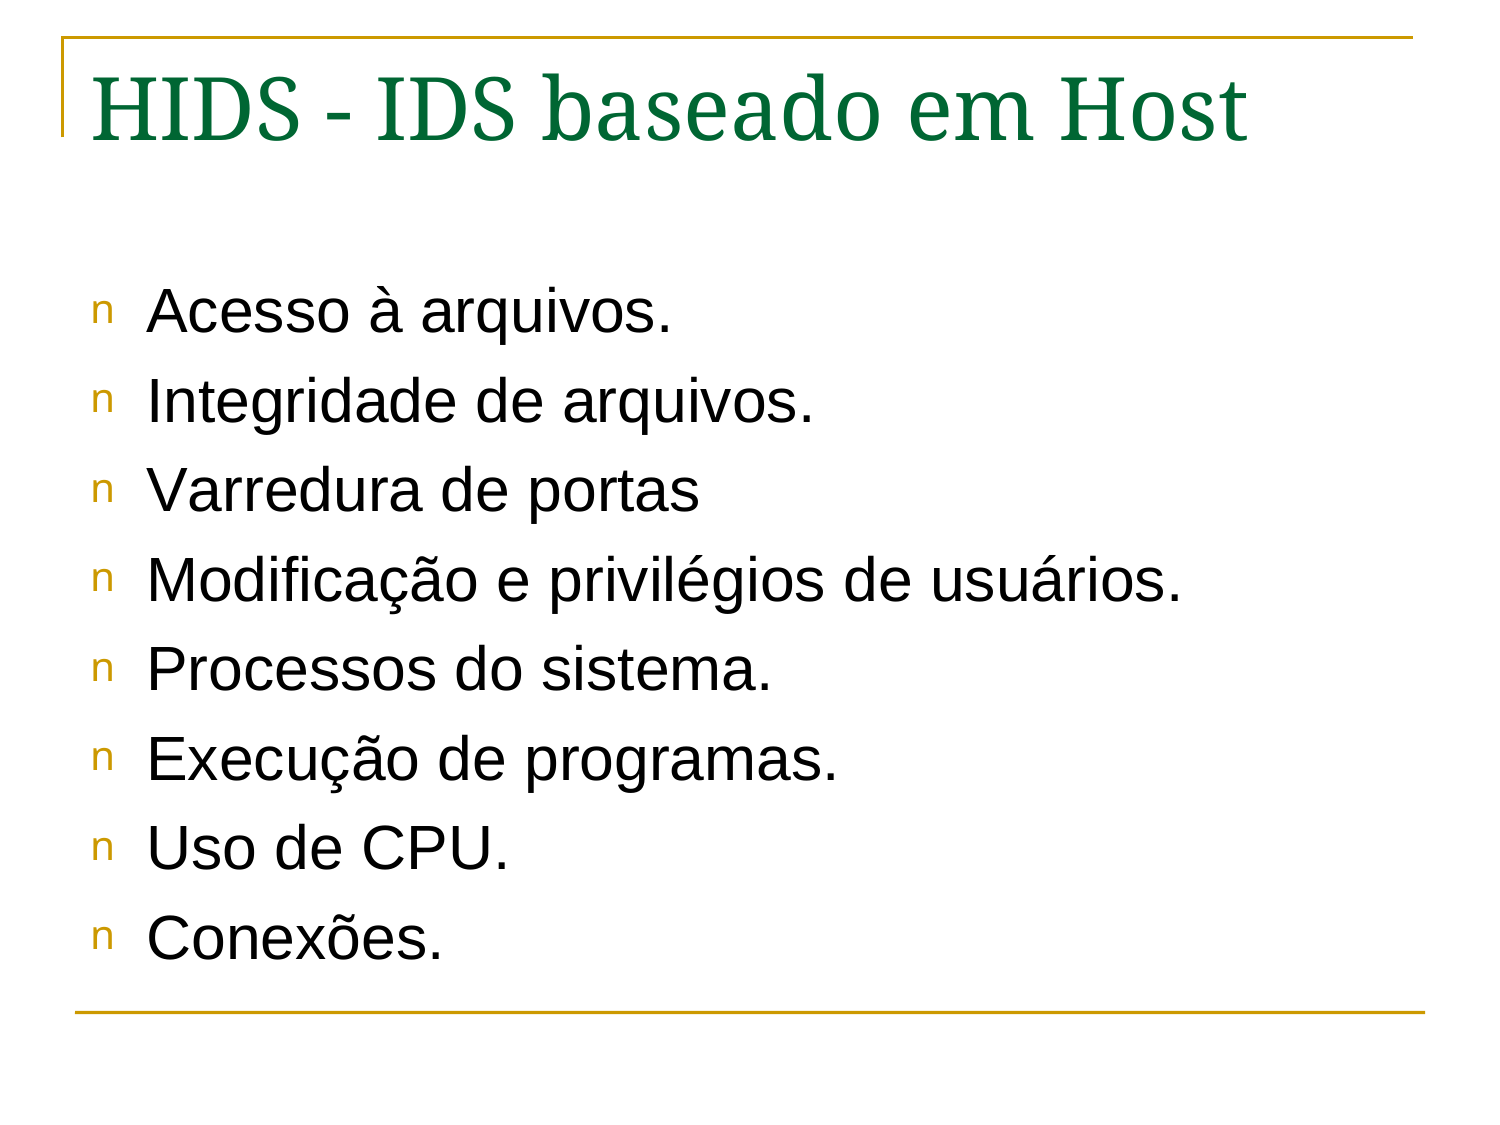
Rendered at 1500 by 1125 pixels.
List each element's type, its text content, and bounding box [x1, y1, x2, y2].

title HIDS - IDS baseado em Host [75, 45, 1426, 233]
list Acesso à arquivos. Integridade de arquivos. Varredura de portas Modificação e privilégios de usuários. Processos do sistema. Execução de programas. Uso de CPU. Conexões. [75, 262, 1426, 1006]
